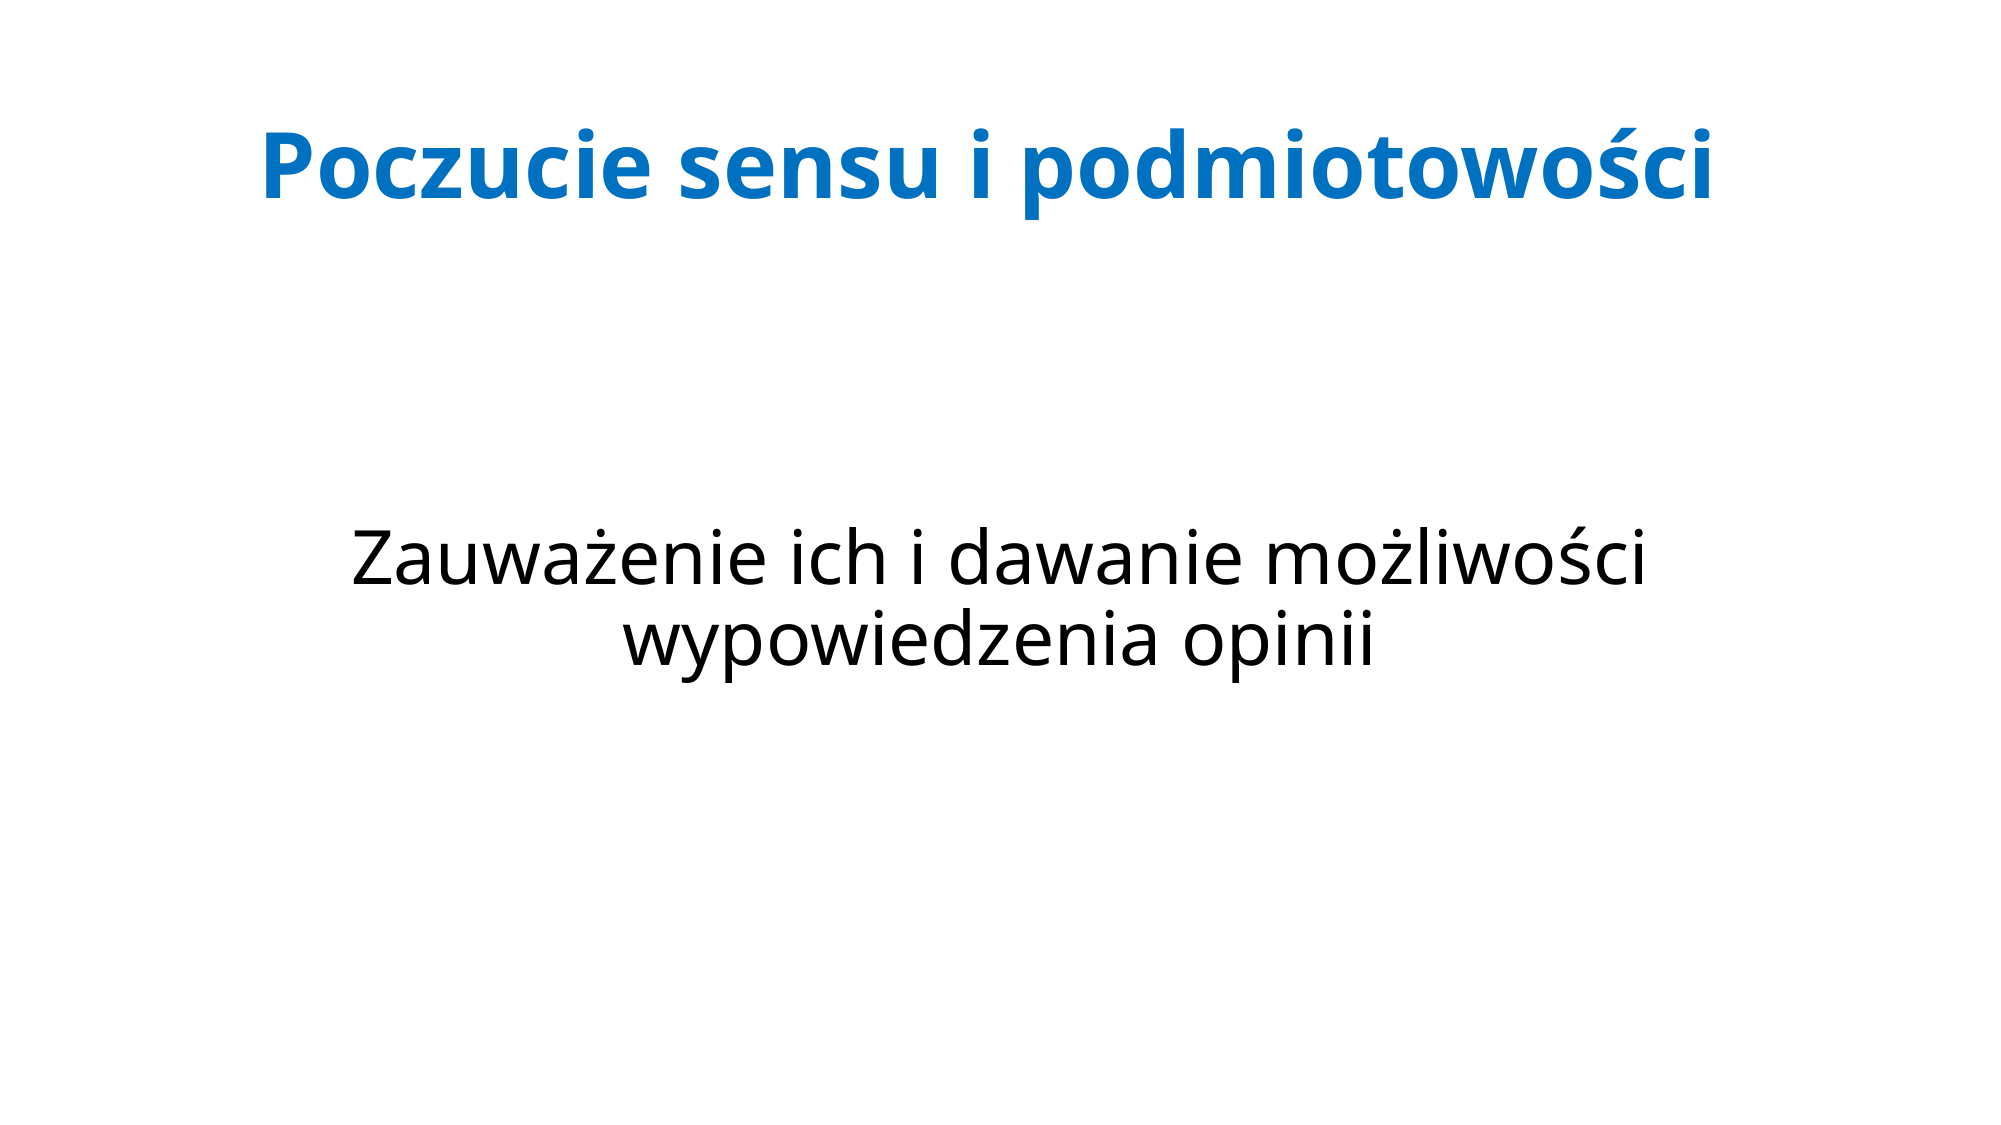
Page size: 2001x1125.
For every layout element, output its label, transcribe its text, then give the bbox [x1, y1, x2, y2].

title Poczucie sensu i podmiotowości [137, 59, 1863, 278]
list Zauważenie ich i dawanie możliwości wypowiedzenia opinii [137, 299, 1863, 1014]
